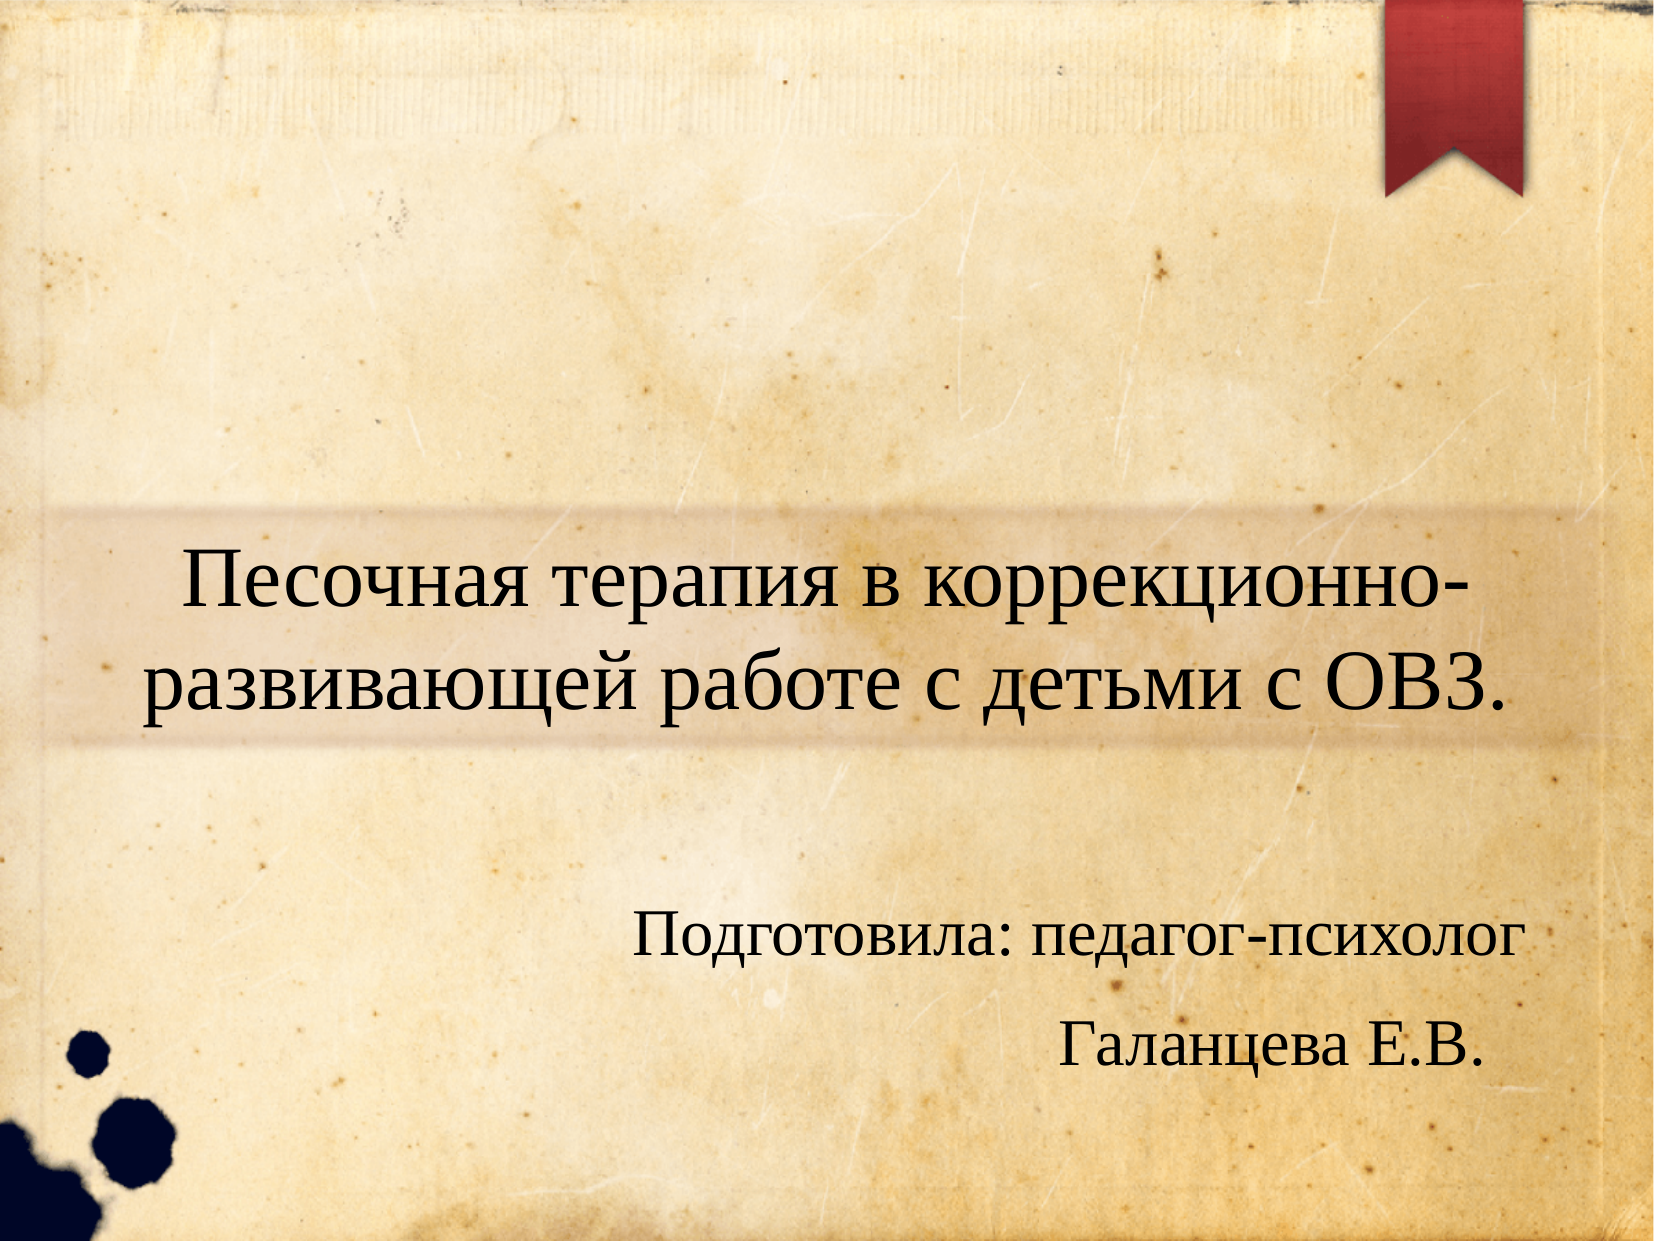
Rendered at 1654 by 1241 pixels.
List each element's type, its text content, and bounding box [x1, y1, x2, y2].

list Подготовила: педагог-психолог Галанцева Е.В. [82, 779, 1538, 1205]
picture [0, 0, 1654, 1241]
title Песочная терапия в коррекционно-развивающей работе с детьми с ОВЗ. [82, 519, 1571, 727]
